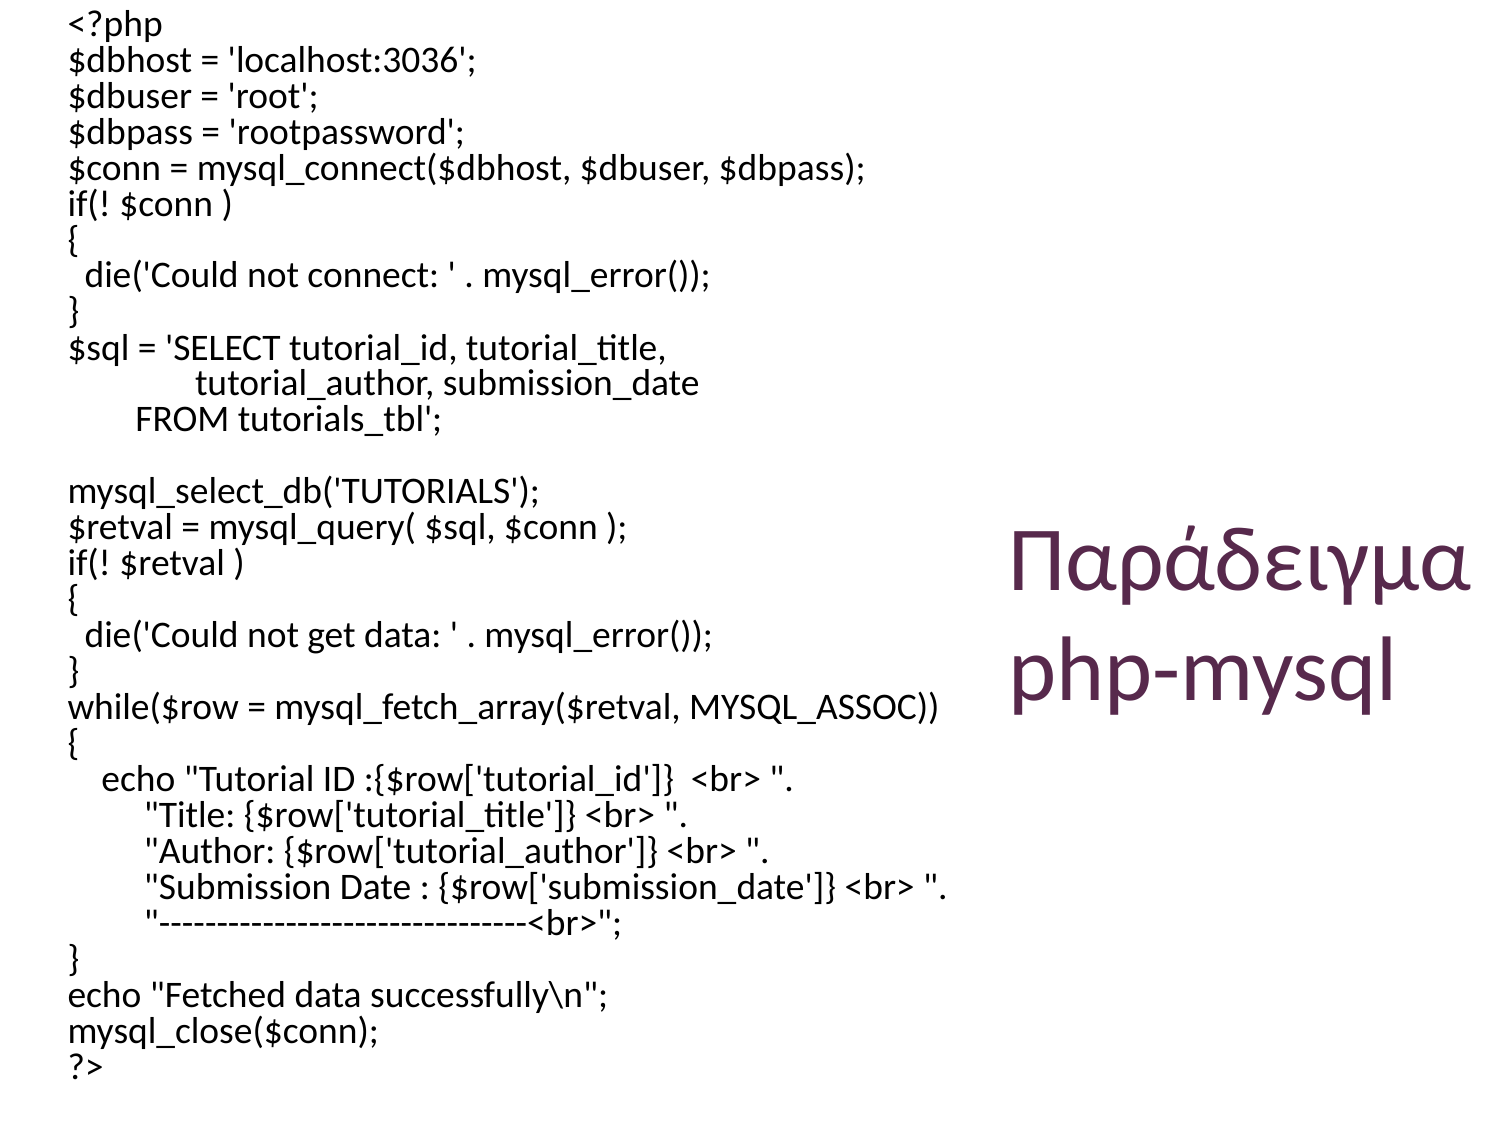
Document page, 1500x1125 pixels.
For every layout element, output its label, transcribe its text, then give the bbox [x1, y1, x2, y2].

list <?php $dbhost = 'localhost:3036'; $dbuser = 'root'; $dbpass = 'rootpassword'; $conn = mysql_connect($dbhost, $dbuser, $dbpass); if(! $conn ) { die('Could not connect: ' . mysql_error()); } $sql = 'SELECT tutorial_id, tutorial_title, tutorial_author, submission_date FROM tutorials_tbl'; mysql_select_db('TUTORIALS'); $retval = mysql_query( $sql, $conn ); if(! $retval ) { die('Could not get data: ' . mysql_error()); } while($row = mysql_fetch_array($retval, MYSQL_ASSOC)) { echo "Tutorial ID :{$row['tutorial_id']} <br> ". "Title: {$row['tutorial_title']} <br> ". "Author: {$row['tutorial_author']} <br> ". "Submission Date : {$row['submission_date']} <br> ". "--------------------------------<br>"; } echo "Fetched data successfully\n"; mysql_close($conn); ?> [0, 0, 1351, 1125]
title Παράδειγμα php-mysql [1351, 491, 1496, 655]
